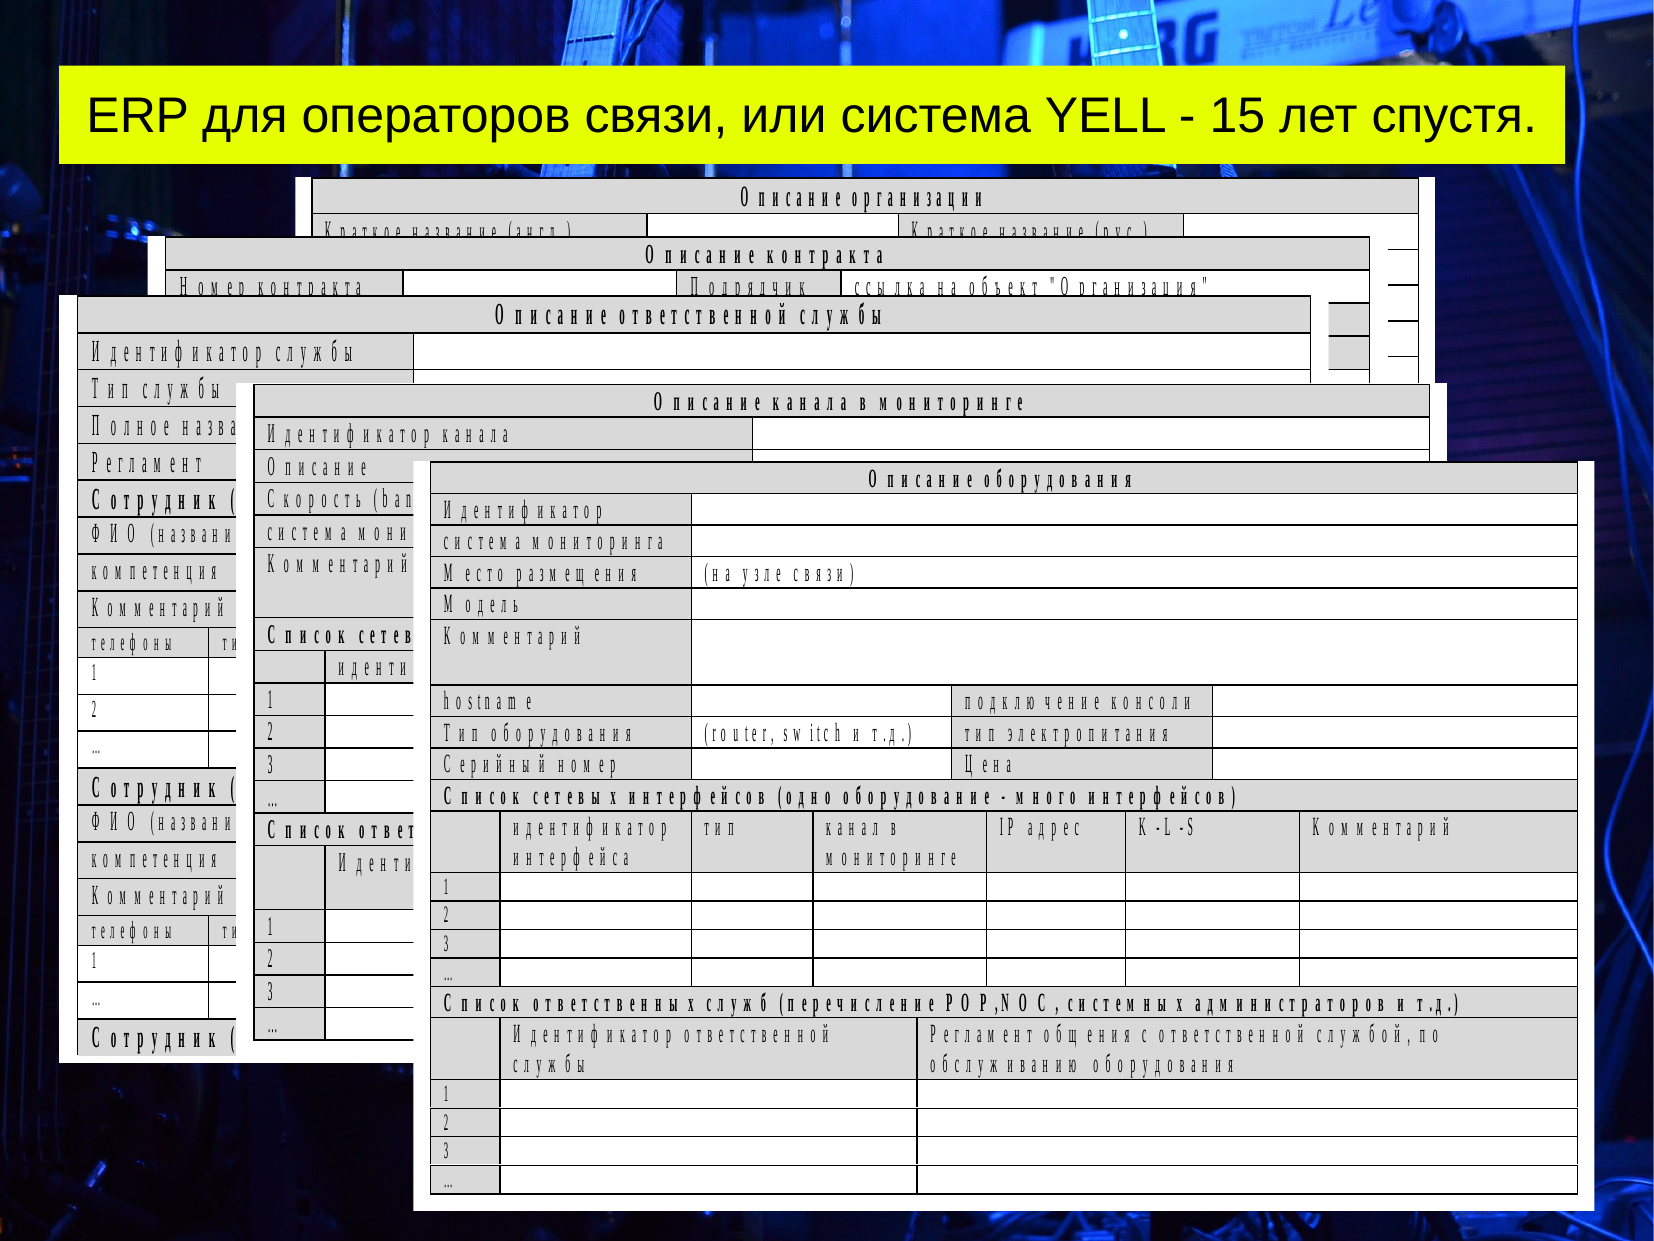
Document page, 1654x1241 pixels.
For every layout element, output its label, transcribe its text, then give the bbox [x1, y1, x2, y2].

picture [0, 0, 1654, 1241]
title ERP для операторов связи, или система YELL - 15 лет спустя. [59, 65, 1566, 164]
